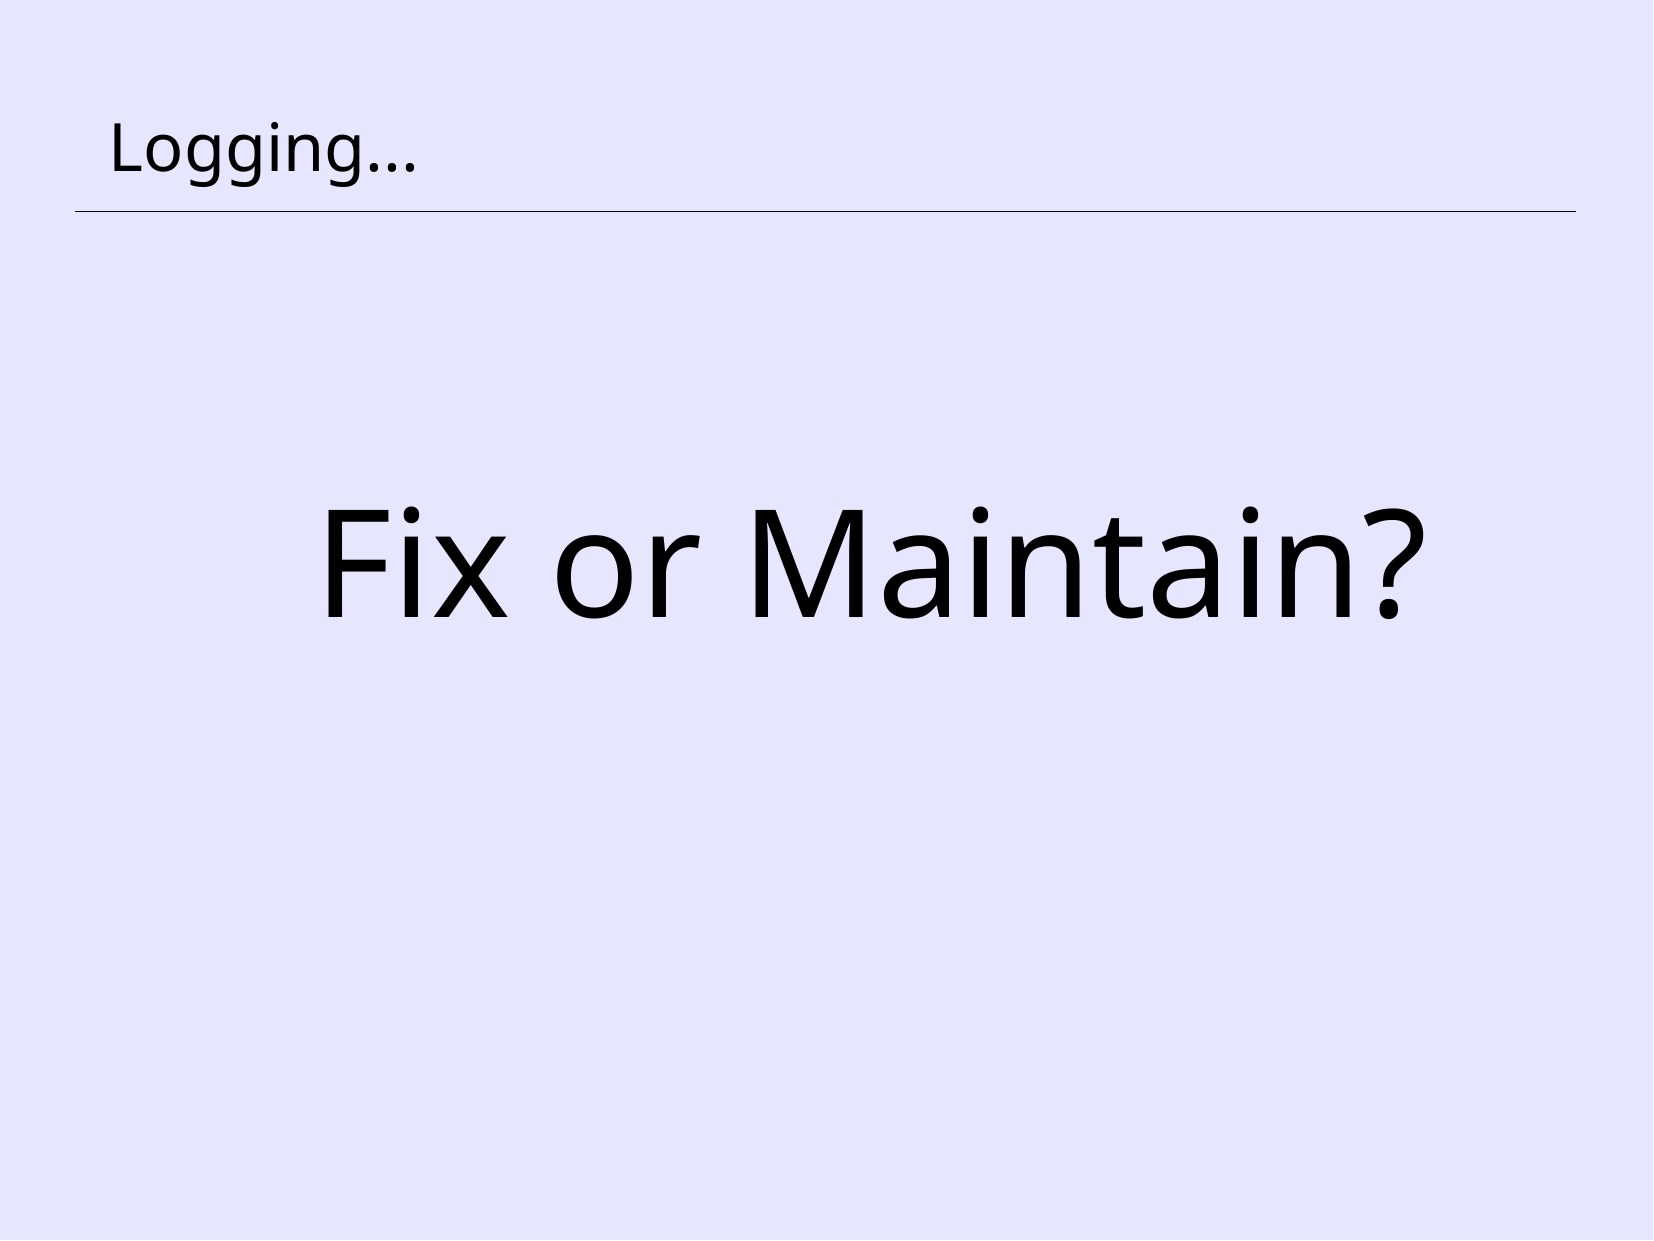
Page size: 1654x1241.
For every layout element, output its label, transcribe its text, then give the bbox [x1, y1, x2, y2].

text_box Fix or Maintain? [300, 450, 1384, 639]
text_box Logging... [94, 93, 423, 186]
